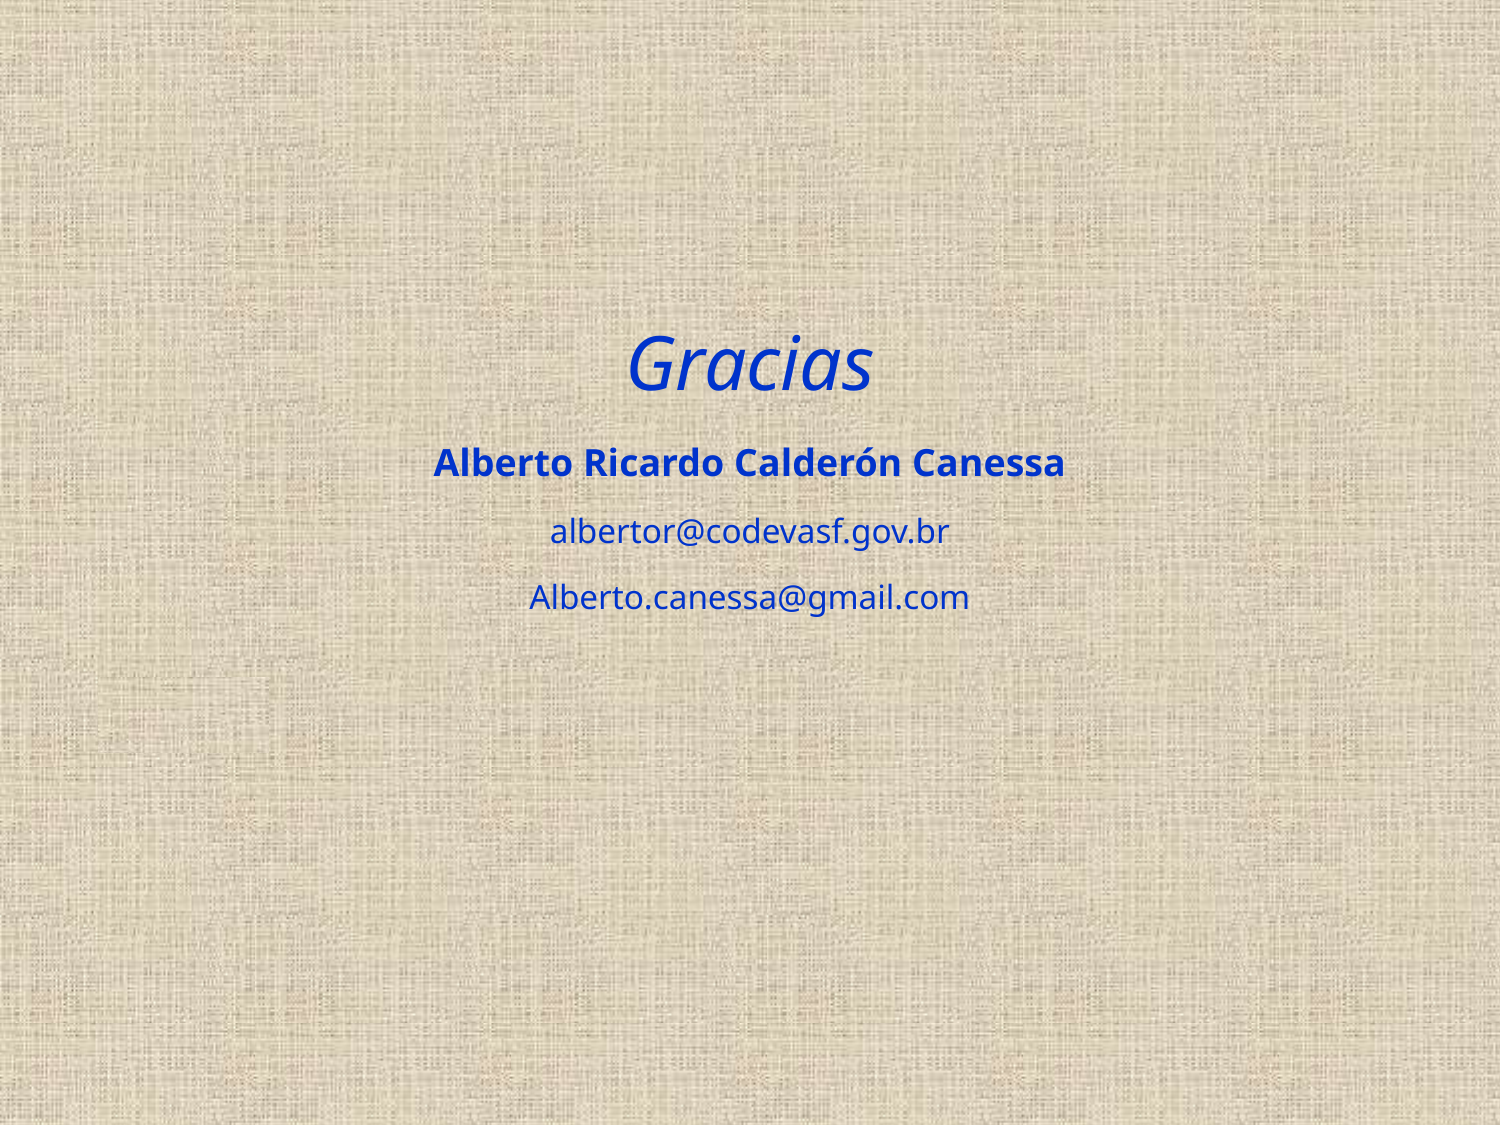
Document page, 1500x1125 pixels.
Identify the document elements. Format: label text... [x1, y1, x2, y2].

picture [0, 0, 1500, 1125]
text_box Gracias Alberto Ricardo Calderón Canessa albertor@codevasf.gov.br Alberto.canessa@gmail.com [283, 302, 1217, 627]
